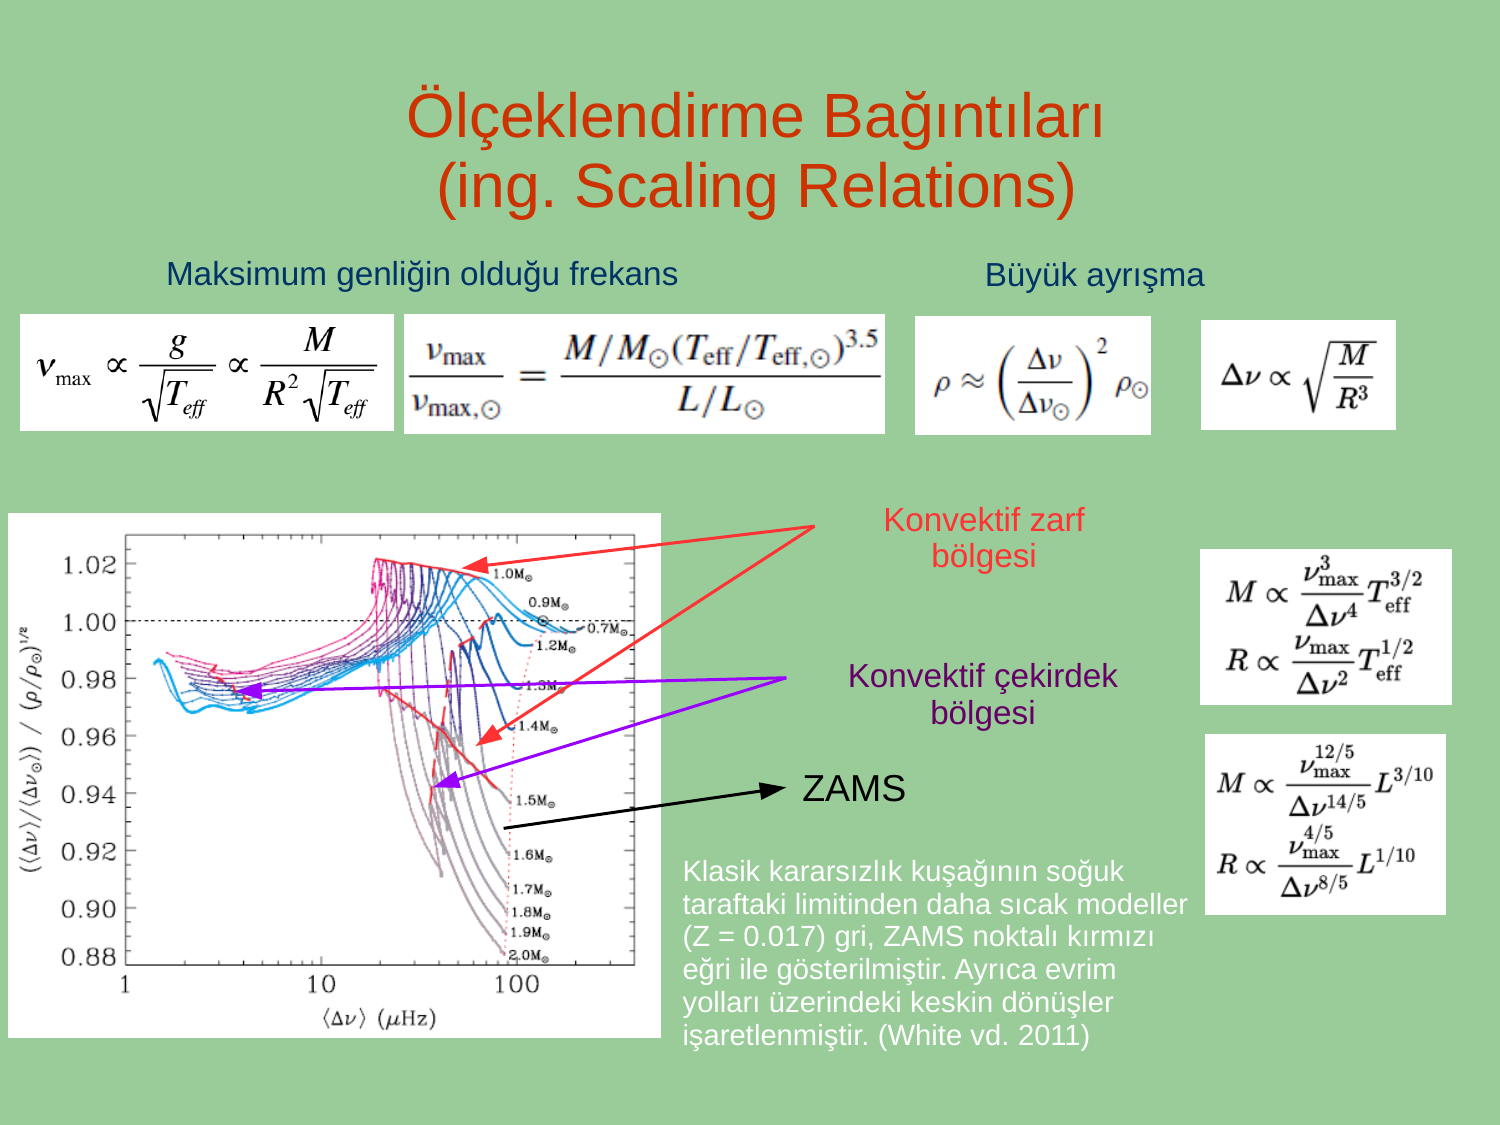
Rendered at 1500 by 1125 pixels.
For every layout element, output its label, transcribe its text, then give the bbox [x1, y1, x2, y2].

picture [8, 513, 661, 1038]
text_box ZAMS [787, 759, 922, 817]
picture [915, 316, 1151, 436]
picture [404, 314, 885, 434]
picture [1201, 320, 1396, 430]
picture [581, 629, 661, 681]
title Ölçeklendirme Bağıntıları (ing. Scaling Relations) [120, 29, 1395, 272]
text_box Konvektif zarf bölgesi [814, 493, 1155, 584]
picture [20, 314, 394, 431]
text_box Büyük ayrışma [810, 249, 1381, 302]
text_box Klasik kararsızlık kuşağının soğuk taraftaki limitinden daha sıcak modeller (Z = 0.017) gri, ZAMS noktalı kırmızı eğri ile gösterilmiştir. Ayrıca evrim yolları üzerindeki keskin dönüşler işaretlenmiştir. (White vd. 2011) [667, 847, 1216, 1066]
text_box Maksimum genliğin olduğu frekans [137, 248, 708, 301]
picture [1205, 734, 1446, 916]
text_box Konvektif çekirdek bölgesi [781, 649, 1186, 740]
picture [1200, 549, 1452, 706]
